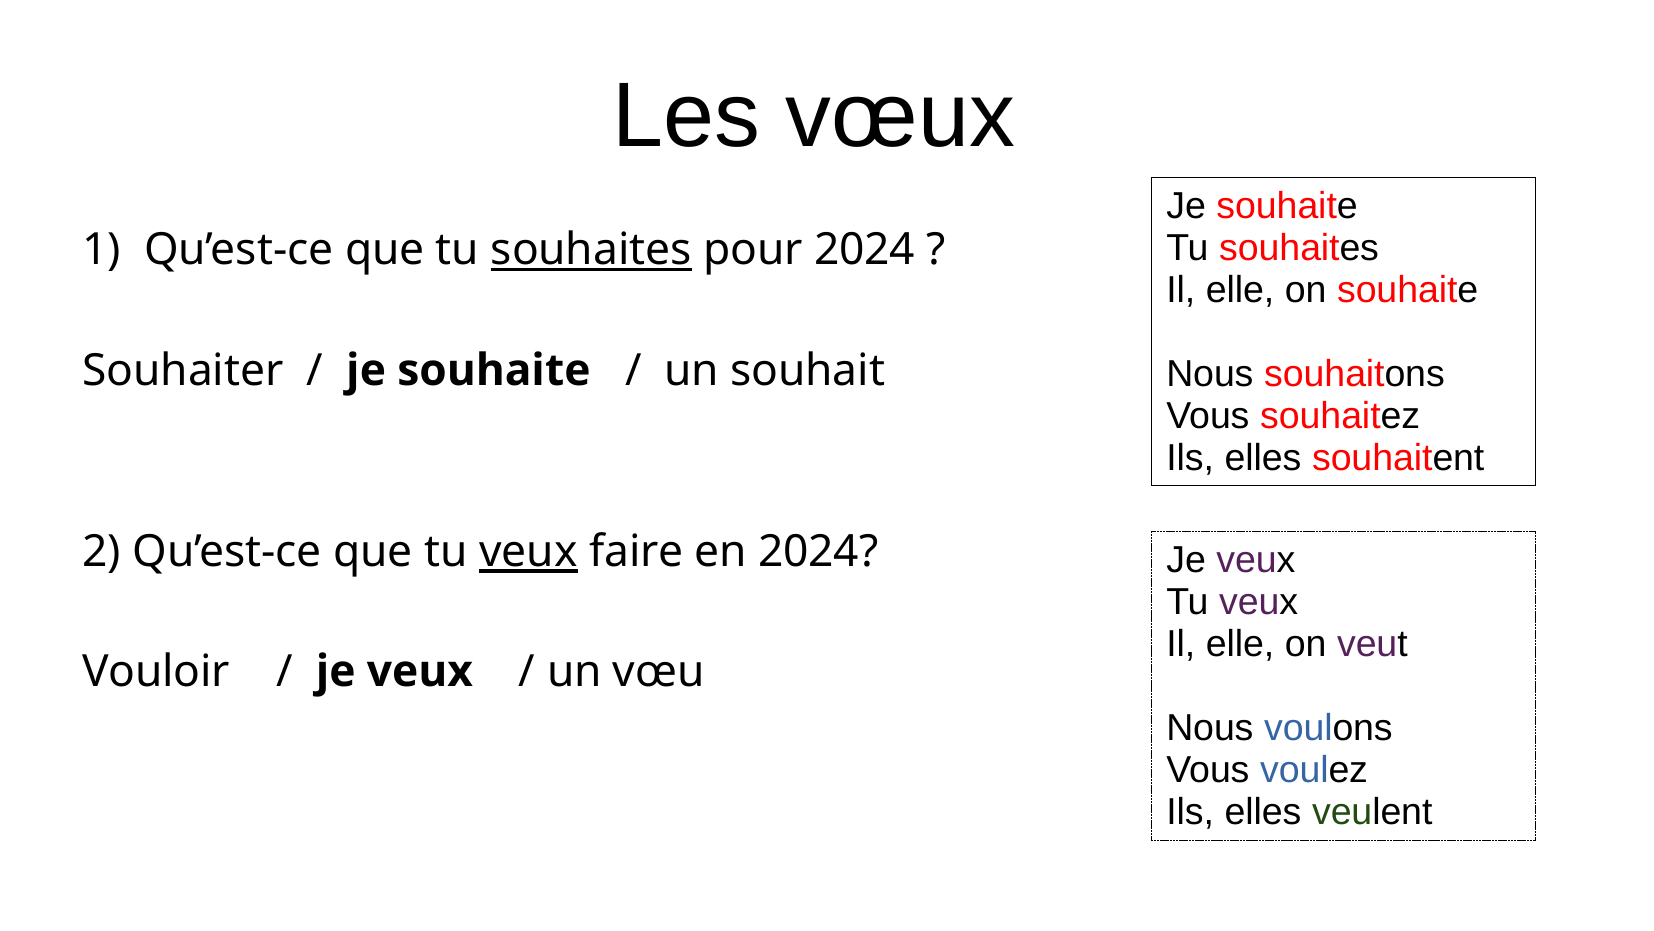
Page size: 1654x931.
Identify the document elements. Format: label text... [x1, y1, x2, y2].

list 1) Qu’est-ce que tu souhaites pour 2024 ? Souhaiter / je souhaite / un souhait 2) Qu’est-ce que tu veux faire en 2024? Vouloir / je veux / un vœu [82, 217, 975, 758]
title Les vœux [82, 37, 1571, 193]
text_box Je veux Tu veux Il, elle, on veut Nous voulons Vous voulez Ils, elles veulent [1151, 531, 1536, 841]
text_box Je souhaite Tu souhaites Il, elle, on souhaite Nous souhaitons Vous souhaitez Ils, elles souhaitent [1151, 177, 1536, 486]
